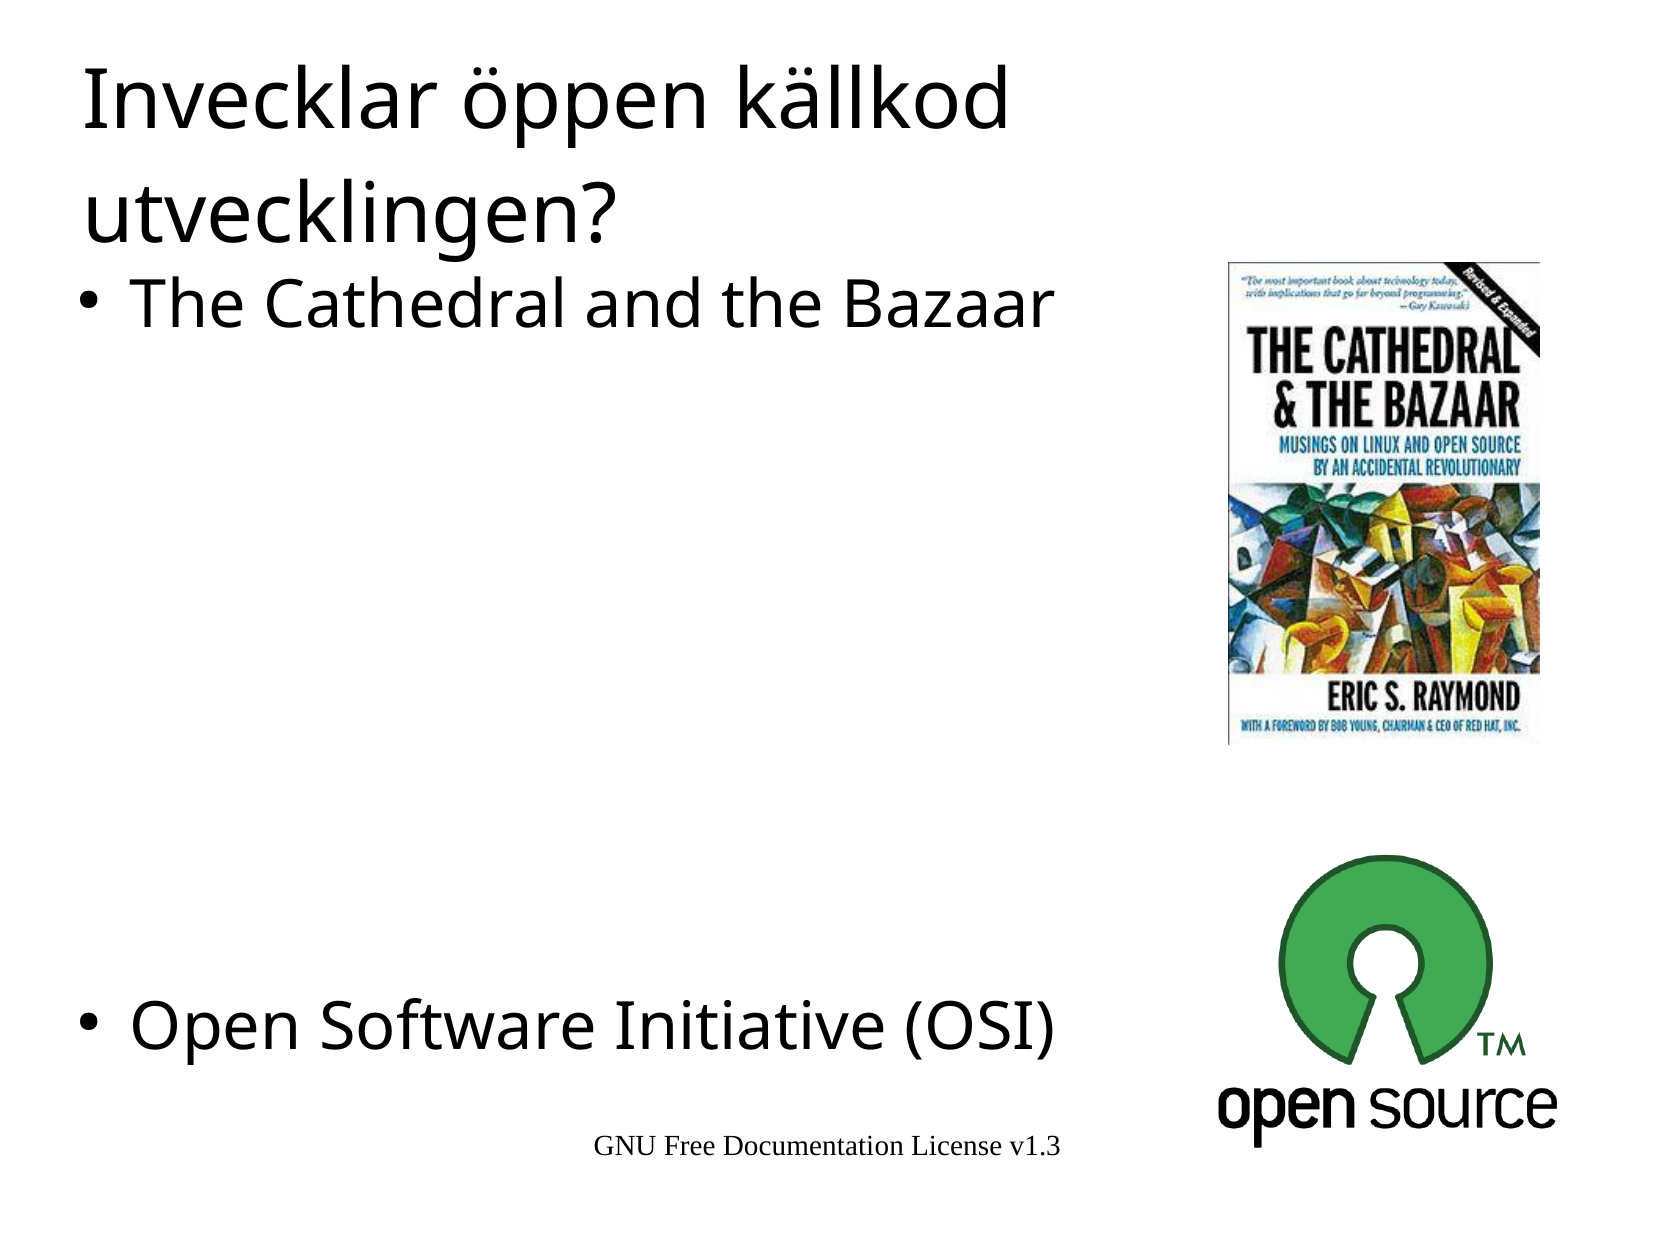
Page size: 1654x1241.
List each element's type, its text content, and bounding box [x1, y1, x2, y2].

picture [1228, 262, 1540, 745]
list The Cathedral and the Bazaar Open Software Initiative (OSI) [59, 256, 1619, 1146]
title Invecklar öppen källkod utvecklingen? [82, 49, 1571, 256]
picture [1201, 826, 1571, 1163]
